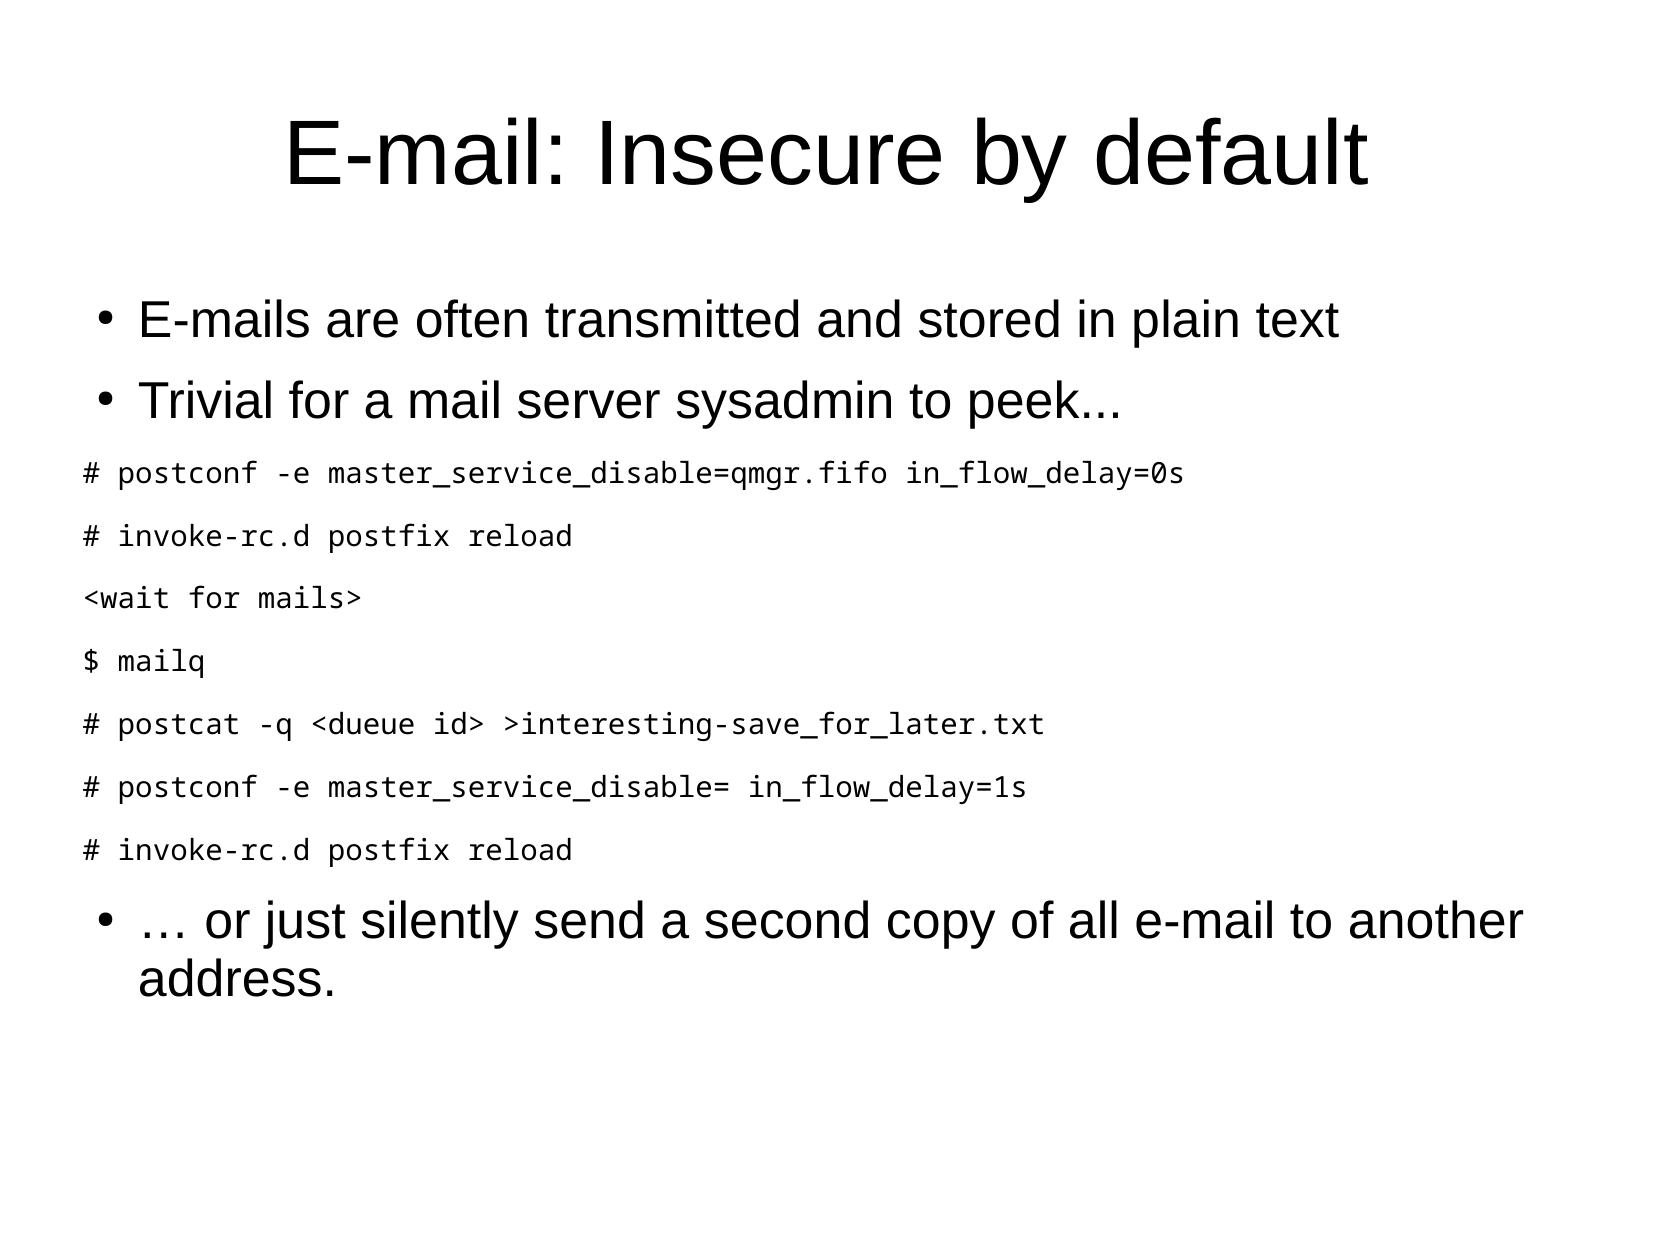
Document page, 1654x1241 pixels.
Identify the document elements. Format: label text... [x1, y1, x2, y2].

list E-mails are often transmitted and stored in plain text Trivial for a mail server sysadmin to peek... # postconf -e master_service_disable=qmgr.fifo in_flow_delay=0s # invoke-rc.d postfix reload <wait for mails> $ mailq # postcat -q <dueue id> >interesting-save_for_later.txt # postconf -e master_service_disable= in_flow_delay=1s # invoke-rc.d postfix reload … or just silently send a second copy of all e-mail to another address. [82, 290, 1571, 1010]
title E-mail: Insecure by default [82, 49, 1571, 257]
